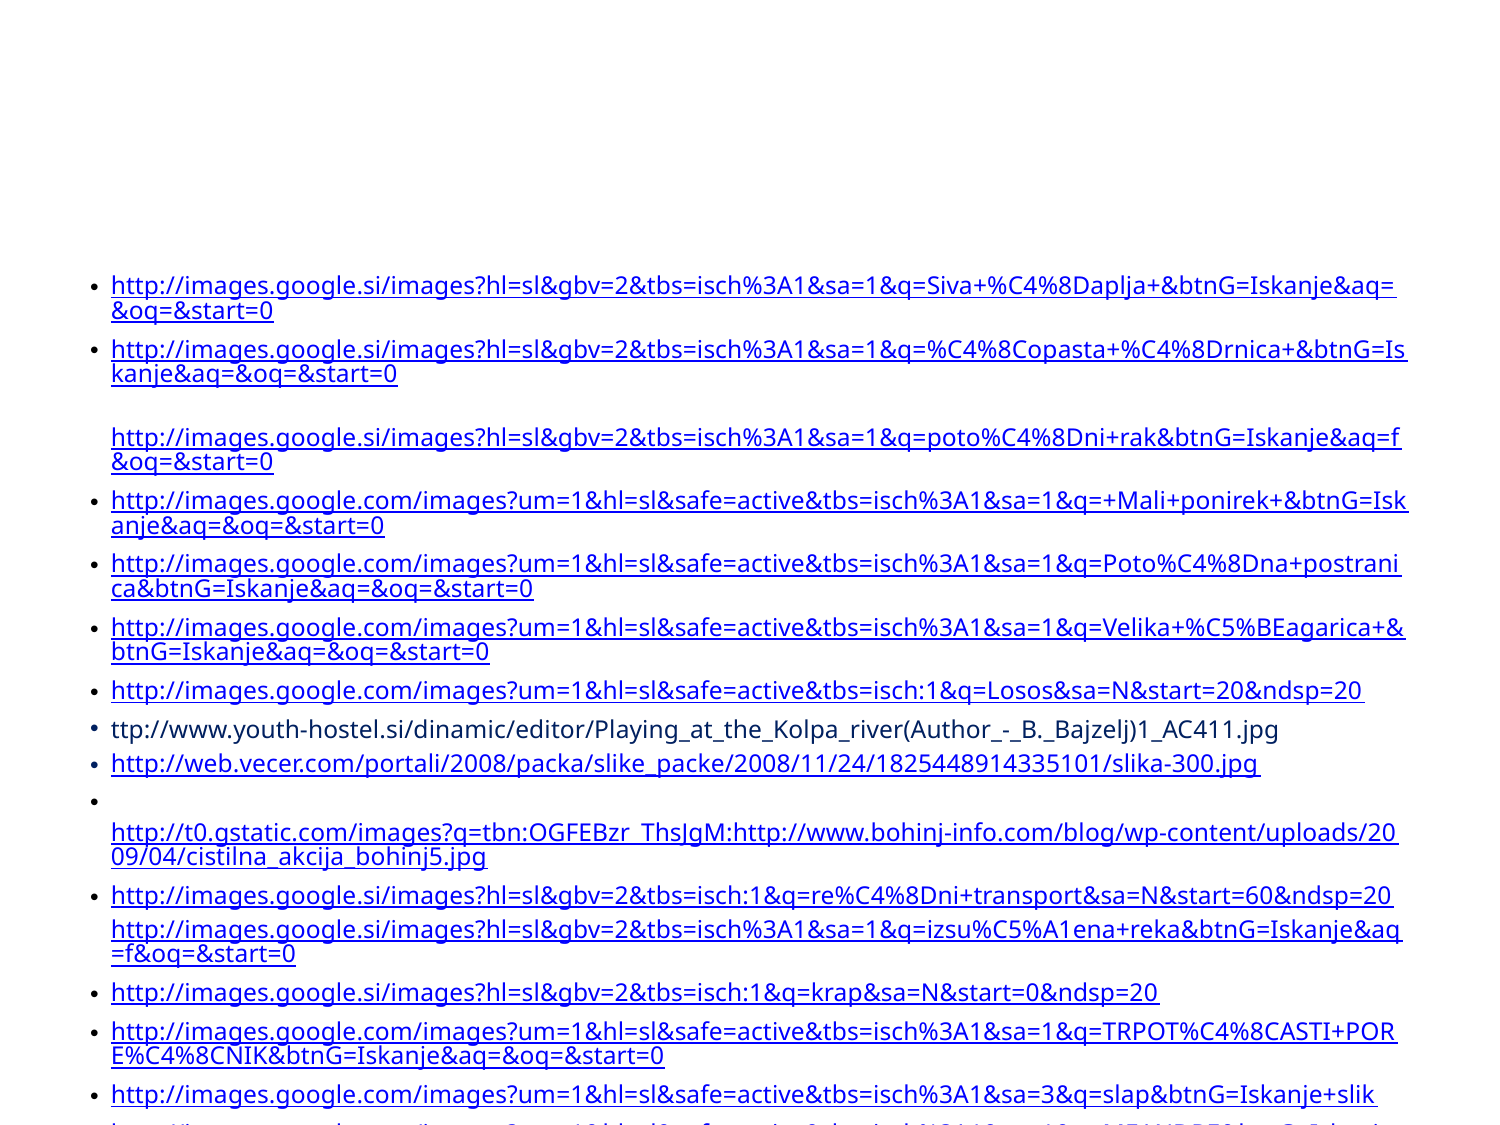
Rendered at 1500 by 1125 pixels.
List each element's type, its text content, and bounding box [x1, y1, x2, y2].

list http://images.google.si/images?hl=sl&gbv=2&tbs=isch%3A1&sa=1&q=Siva+%C4%8Daplja+&btnG=Iskanje&aq=&oq=&start=0 http://images.google.si/images?hl=sl&gbv=2&tbs=isch%3A1&sa=1&q=%C4%8Copasta+%C4%8Drnica+&btnG=Iskanje&aq=&oq=&start=0 http://images.google.si/images?hl=sl&gbv=2&tbs=isch%3A1&sa=1&q=poto%C4%8Dni+rak&btnG=Iskanje&aq=f&oq=&start=0 http://images.google.com/images?um=1&hl=sl&safe=active&tbs=isch%3A1&sa=1&q=+Mali+ponirek+&btnG=Iskanje&aq=&oq=&start=0 http://images.google.com/images?um=1&hl=sl&safe=active&tbs=isch%3A1&sa=1&q=Poto%C4%8Dna+postranica&btnG=Iskanje&aq=&oq=&start=0 http://images.google.com/images?um=1&hl=sl&safe=active&tbs=isch%3A1&sa=1&q=Velika+%C5%BEagarica+&btnG=Iskanje&aq=&oq=&start=0 http://images.google.com/images?um=1&hl=sl&safe=active&tbs=isch:1&q=Losos&sa=N&start=20&ndsp=20 ttp://www.youth-hostel.si/dinamic/editor/Playing_at_the_Kolpa_river(Author_-_B._Bajzelj)1_AC411.jpg http://web.vecer.com/portali/2008/packa/slike_packe/2008/11/24/1825448914335101/slika-300.jpg http://t0.gstatic.com/images?q=tbn:OGFEBzr_ThsJgM:http://www.bohinj-info.com/blog/wp-content/uploads/2009/04/cistilna_akcija_bohinj5.jpg http://images.google.si/images?hl=sl&gbv=2&tbs=isch:1&q=re%C4%8Dni+transport&sa=N&start=60&ndsp=20 http://images.google.si/images?hl=sl&gbv=2&tbs=isch%3A1&sa=1&q=izsu%C5%A1ena+reka&btnG=Iskanje&aq=f&oq=&start=0 http://images.google.si/images?hl=sl&gbv=2&tbs=isch:1&q=krap&sa=N&start=0&ndsp=20 http://images.google.com/images?um=1&hl=sl&safe=active&tbs=isch%3A1&sa=1&q=TRPOT%C4%8CASTI+PORE%C4%8CNIK&btnG=Iskanje&aq=&oq=&start=0 http://images.google.com/images?um=1&hl=sl&safe=active&tbs=isch%3A1&sa=3&q=slap&btnG=Iskanje+slik http://images.google.com/images?um=1&hl=sl&safe=active&tbs=isch%3A1&sa=1&q=MEANDRE&btnG=Iskanje&aq=&oq=&start=0 http://lh3.ggpht.com/_2NS6HeIHFXA/SsPRu8mMdMI/AAAAAAAACB0/xyWaNrGAJyA/s160/IMG_1168.JPG [75, 262, 1425, 1005]
